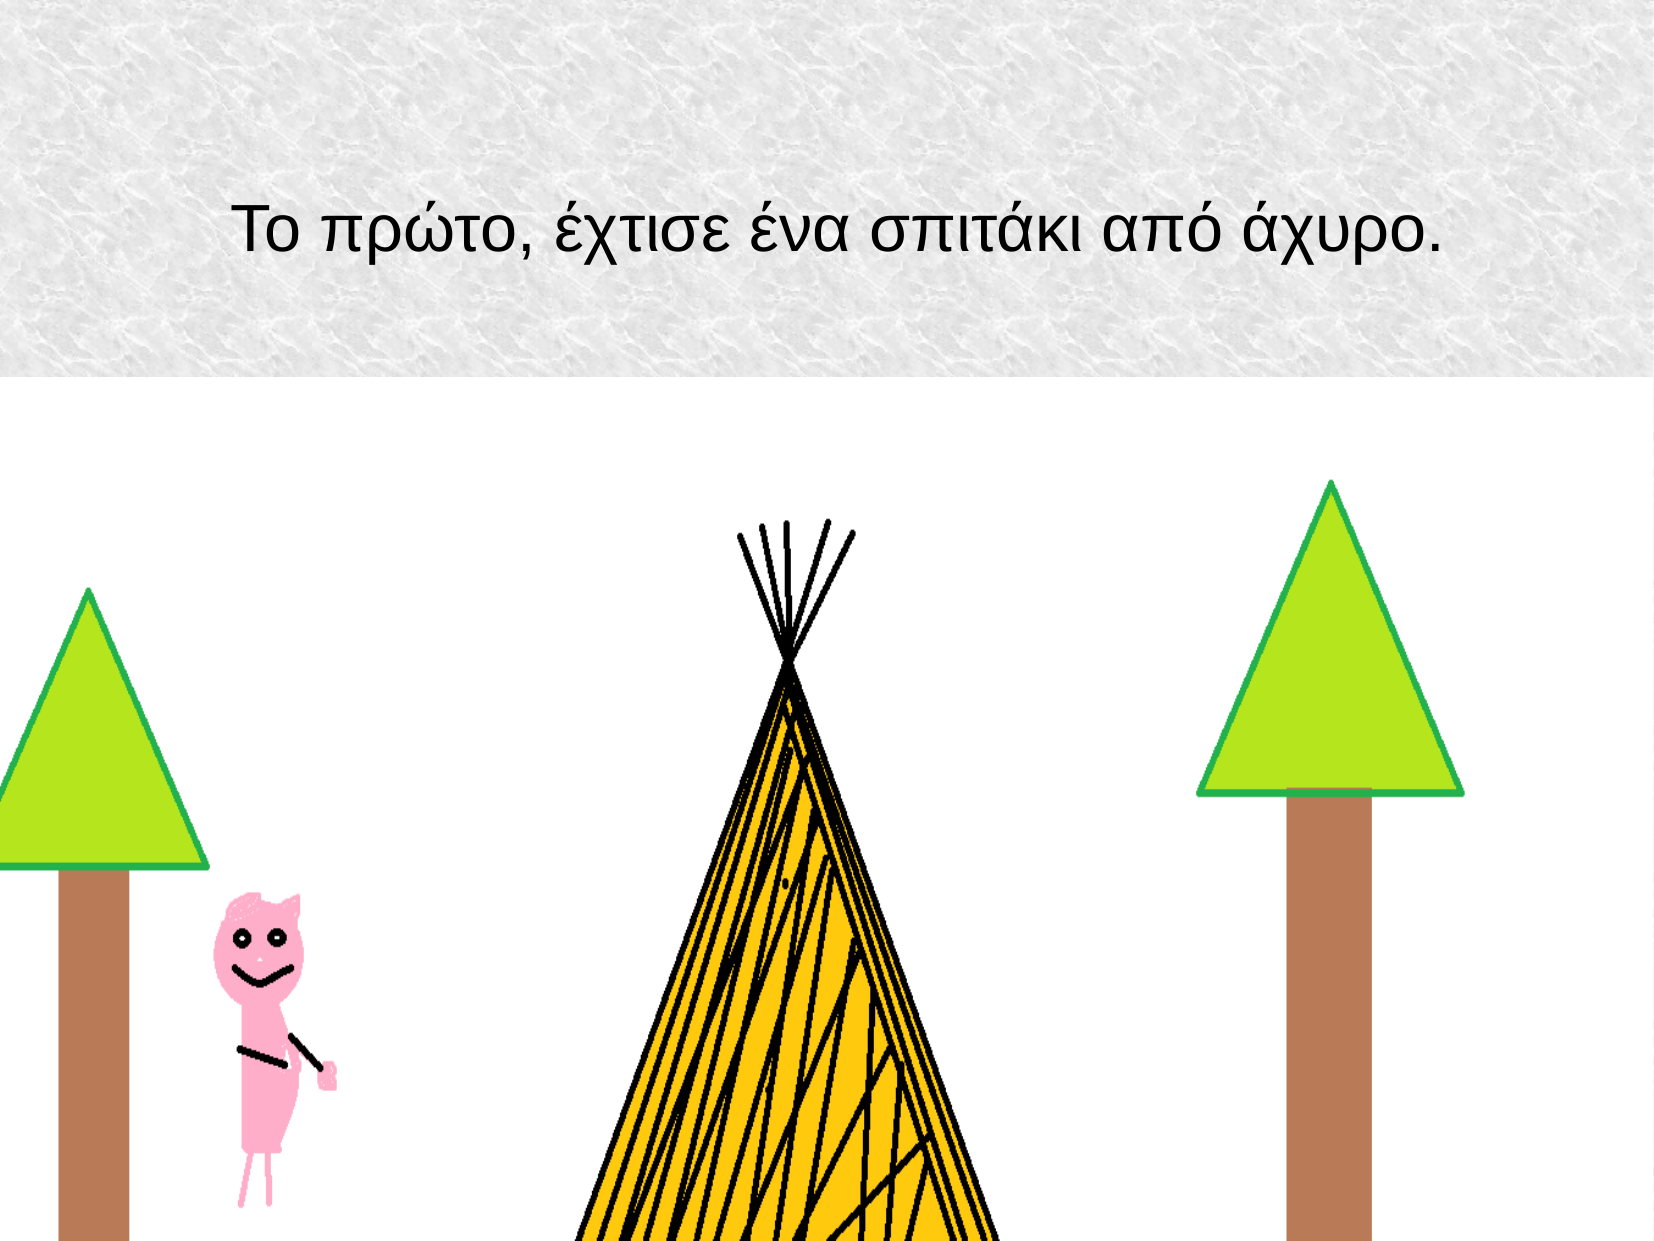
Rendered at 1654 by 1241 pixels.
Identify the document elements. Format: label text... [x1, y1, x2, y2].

picture [0, 0, 1654, 1241]
subtitle Το πρώτο, έχτισε ένα σπιτάκι από άχυρο. [94, 0, 1583, 377]
